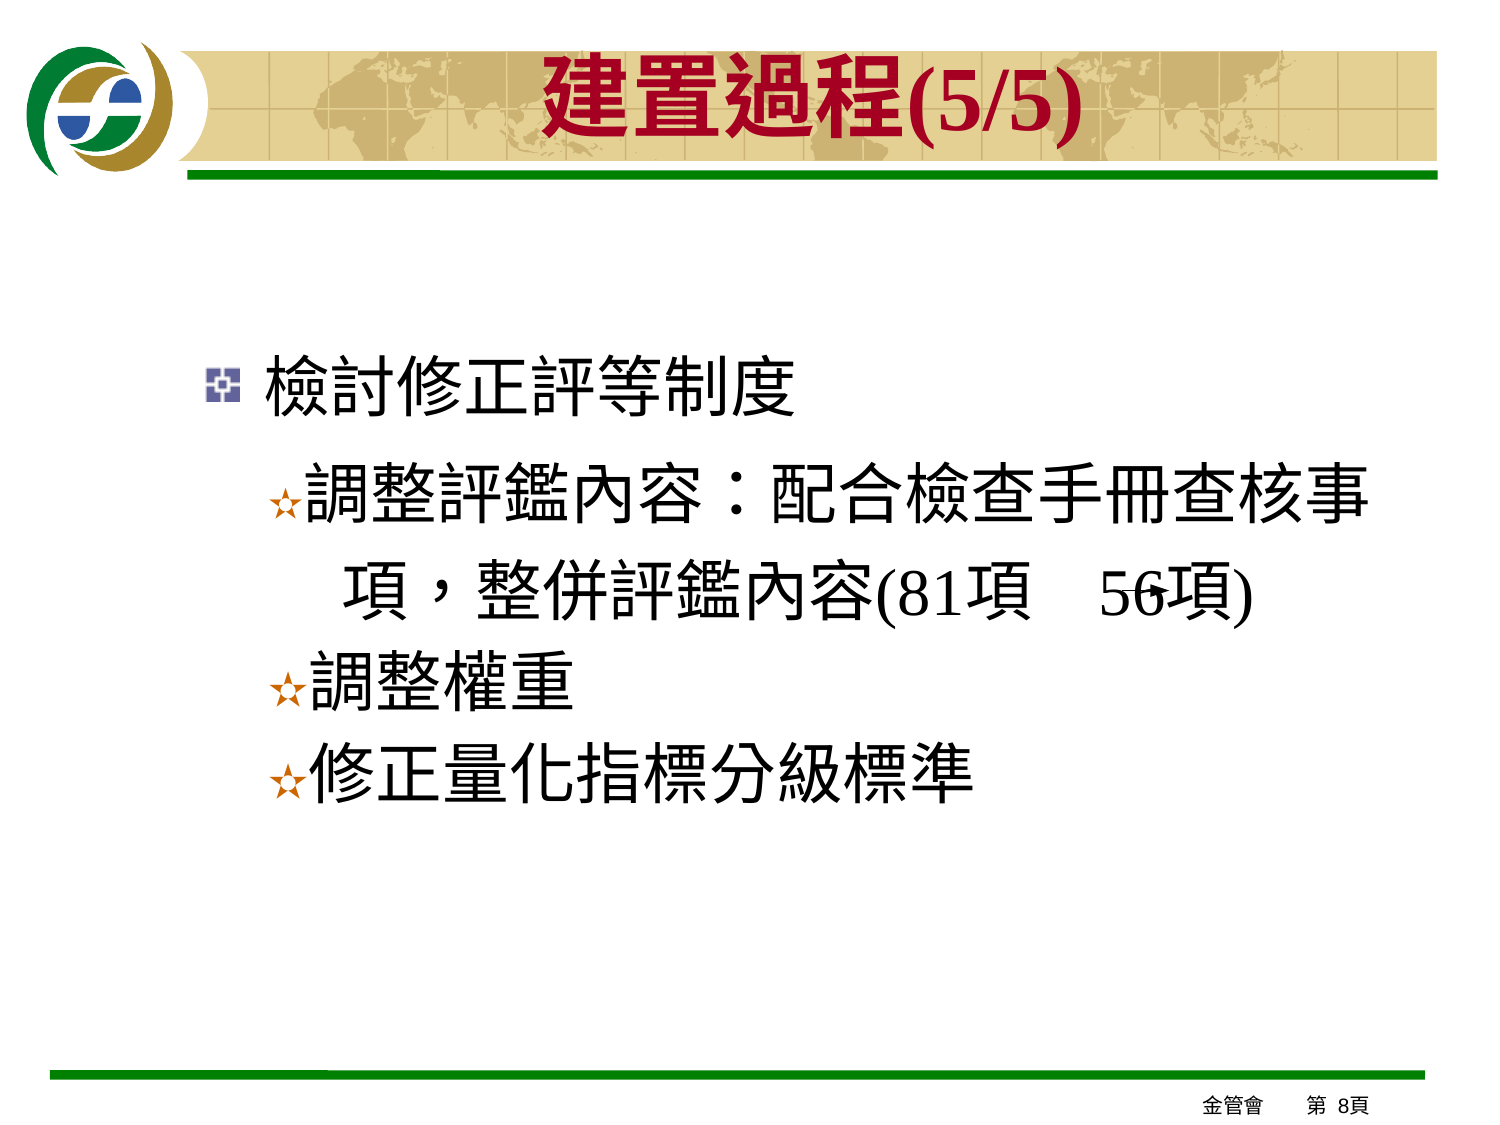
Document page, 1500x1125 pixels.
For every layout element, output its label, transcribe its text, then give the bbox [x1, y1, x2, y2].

list 檢討修正評等制度 ✫調整評鑑內容：配合檢查手冊查核事項，整併評鑑內容(81項 56項) ✫調整權重 ✫修正量化指標分級標準 [70, 224, 1394, 1028]
picture [24, 37, 175, 178]
title 建置過程(5/5) [174, 24, 1450, 163]
